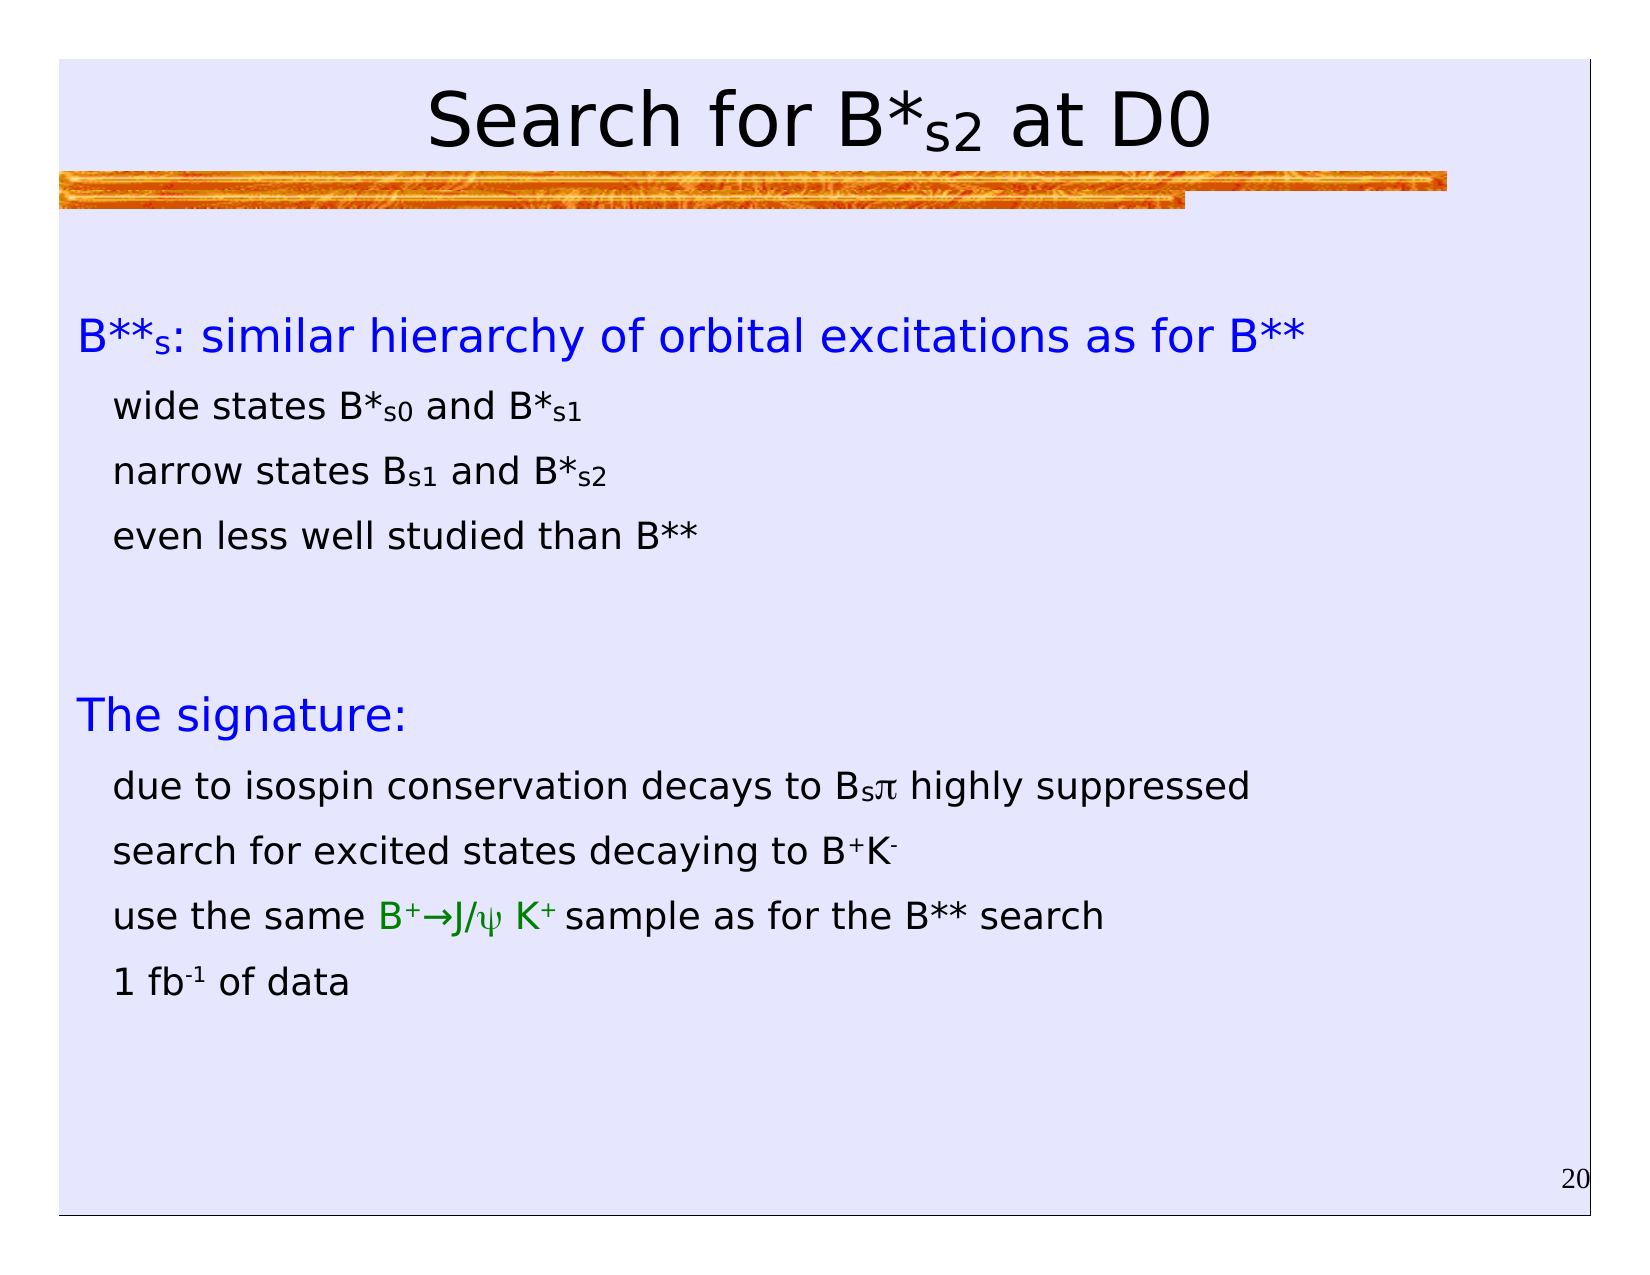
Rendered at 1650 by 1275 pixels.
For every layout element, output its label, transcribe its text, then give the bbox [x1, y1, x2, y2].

text_box B**s: similar hierarchy of orbital excitations as for B** wide states B*s0 and B*s1 narrow states Bs1 and B*s2 even less well studied than B** [59, 272, 1301, 579]
picture [59, 171, 1447, 209]
text_box The signature: due to isospin conservation decays to Bsp highly suppressed search for excited states decaying to B+K- use the same B+→J/y K+ sample as for the B** search 1 fb-1 of data [59, 652, 1281, 1023]
text_box Search for B*s2 at D0 [411, 69, 1214, 190]
